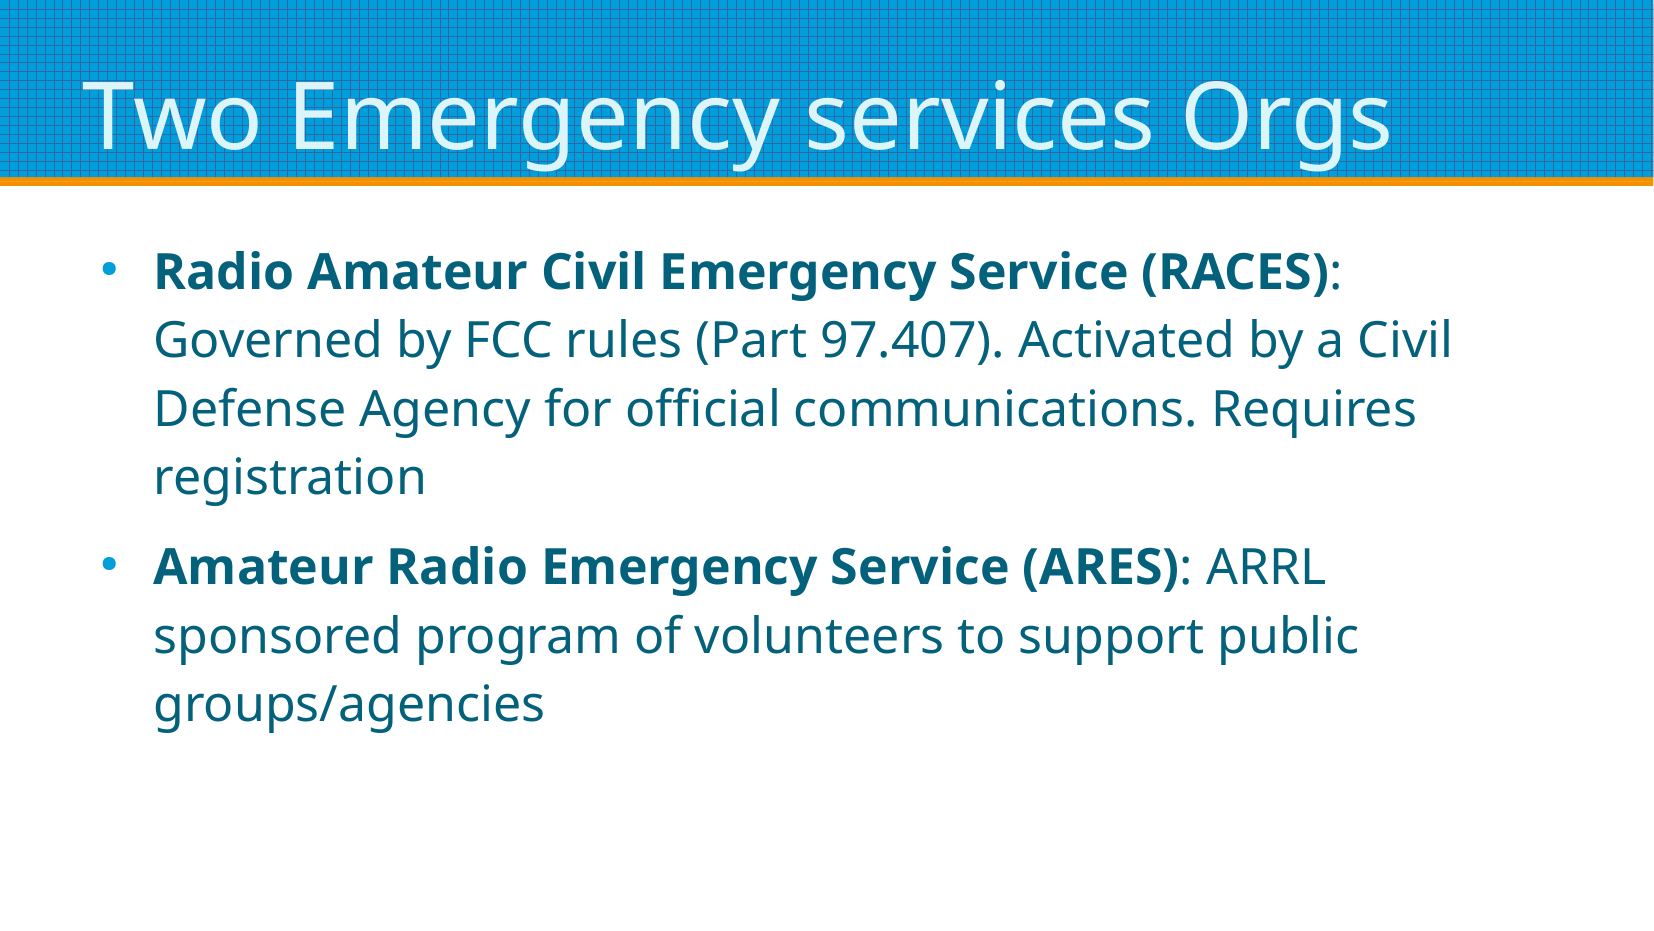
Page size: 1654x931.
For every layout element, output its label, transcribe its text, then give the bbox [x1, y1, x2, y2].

title Two Emergency services Orgs [82, 14, 1571, 178]
list Radio Amateur Civil Emergency Service (RACES): Governed by FCC rules (Part 97.407). Activated by a Civil Defense Agency for official communications. Requires registration Amateur Radio Emergency Service (ARES): ARRL sponsored program of volunteers to support public groups/agencies [82, 236, 1571, 813]
